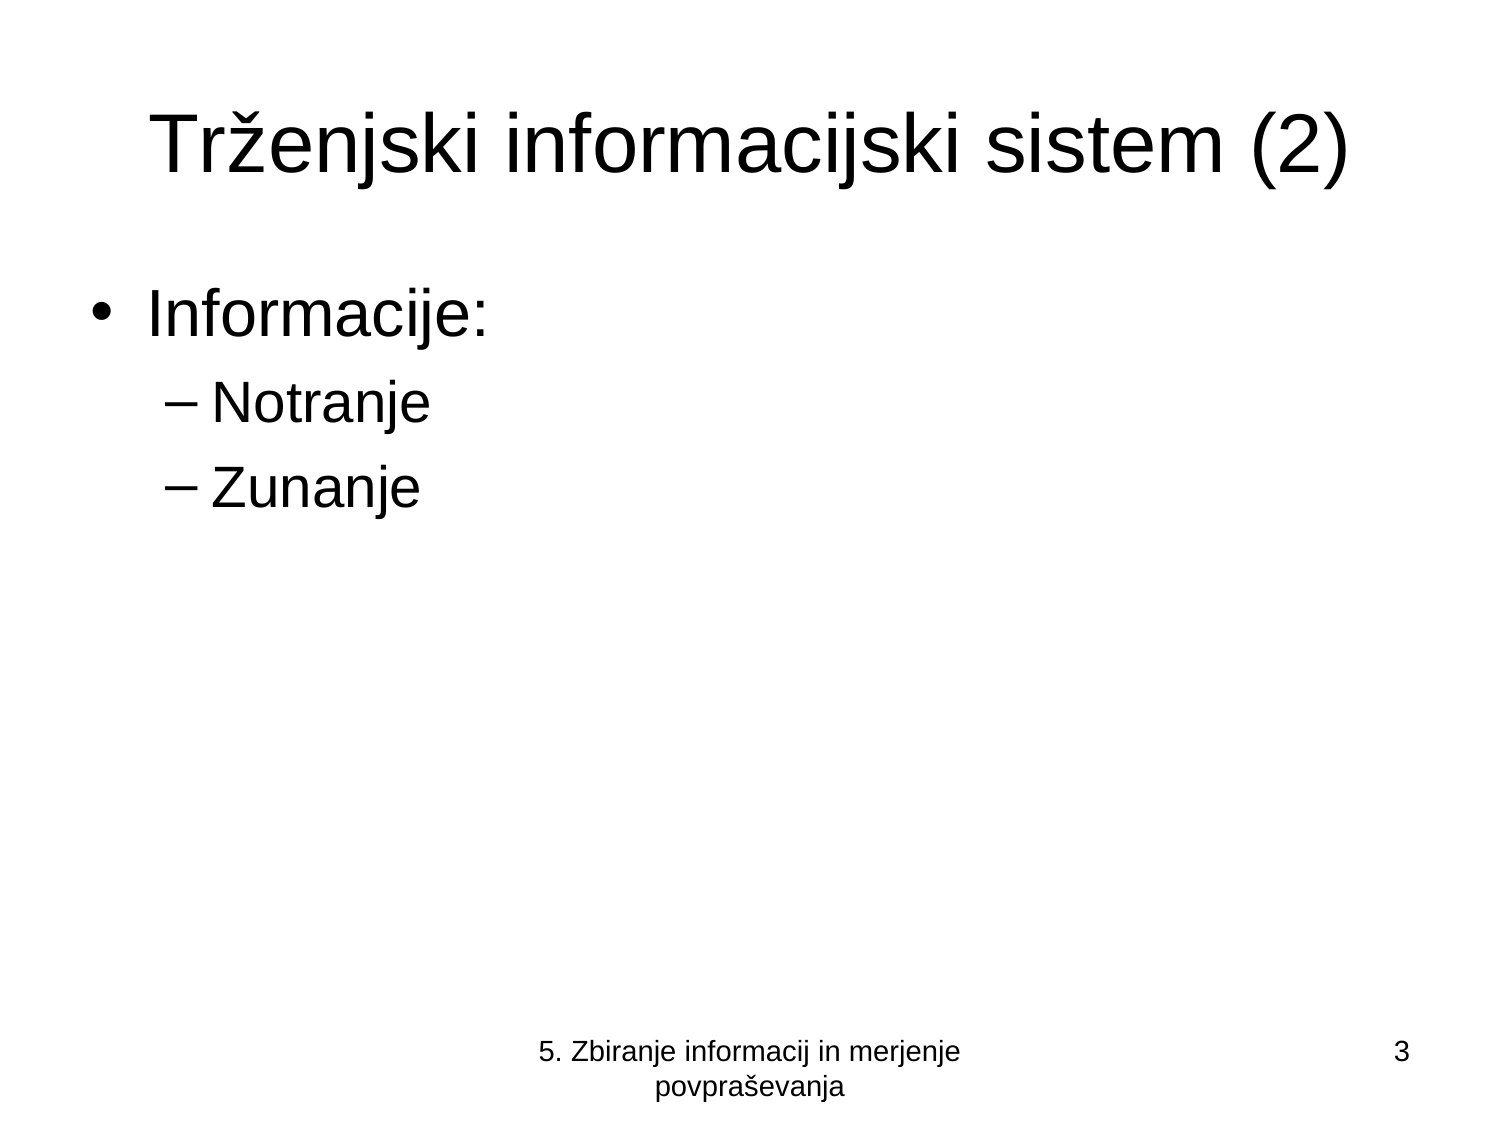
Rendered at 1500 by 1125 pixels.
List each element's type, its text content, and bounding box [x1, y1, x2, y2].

list Informacije: Notranje Zunanje [75, 262, 1426, 1006]
title Trženjski informacijski sistem (2) [75, 45, 1426, 233]
text_box 5. Zbiranje informacij in merjenje povpraševanja [512, 1024, 988, 1103]
text_box <number> [1074, 1024, 1426, 1103]
